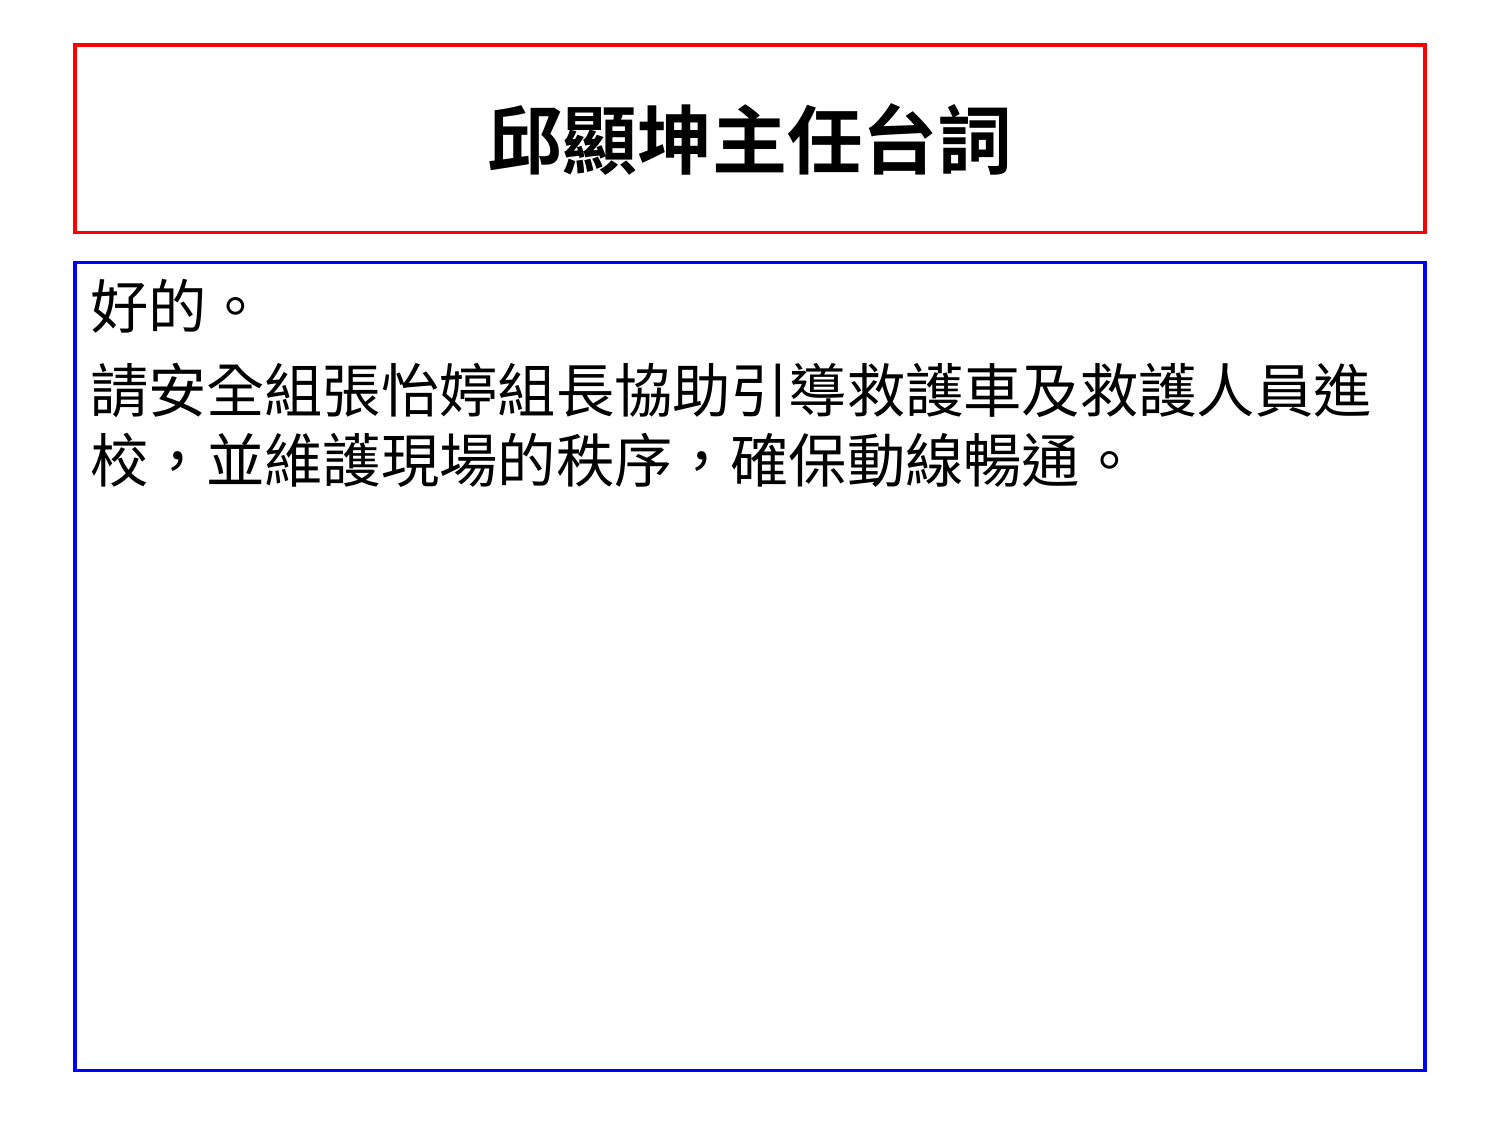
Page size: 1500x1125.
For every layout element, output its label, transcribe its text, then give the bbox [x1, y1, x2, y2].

list 好的。 請安全組張怡婷組長協助引導救護車及救護人員進校，並維護現場的秩序，確保動線暢通。 [75, 262, 1426, 1071]
title 邱顯坤主任台詞 [75, 45, 1426, 233]
